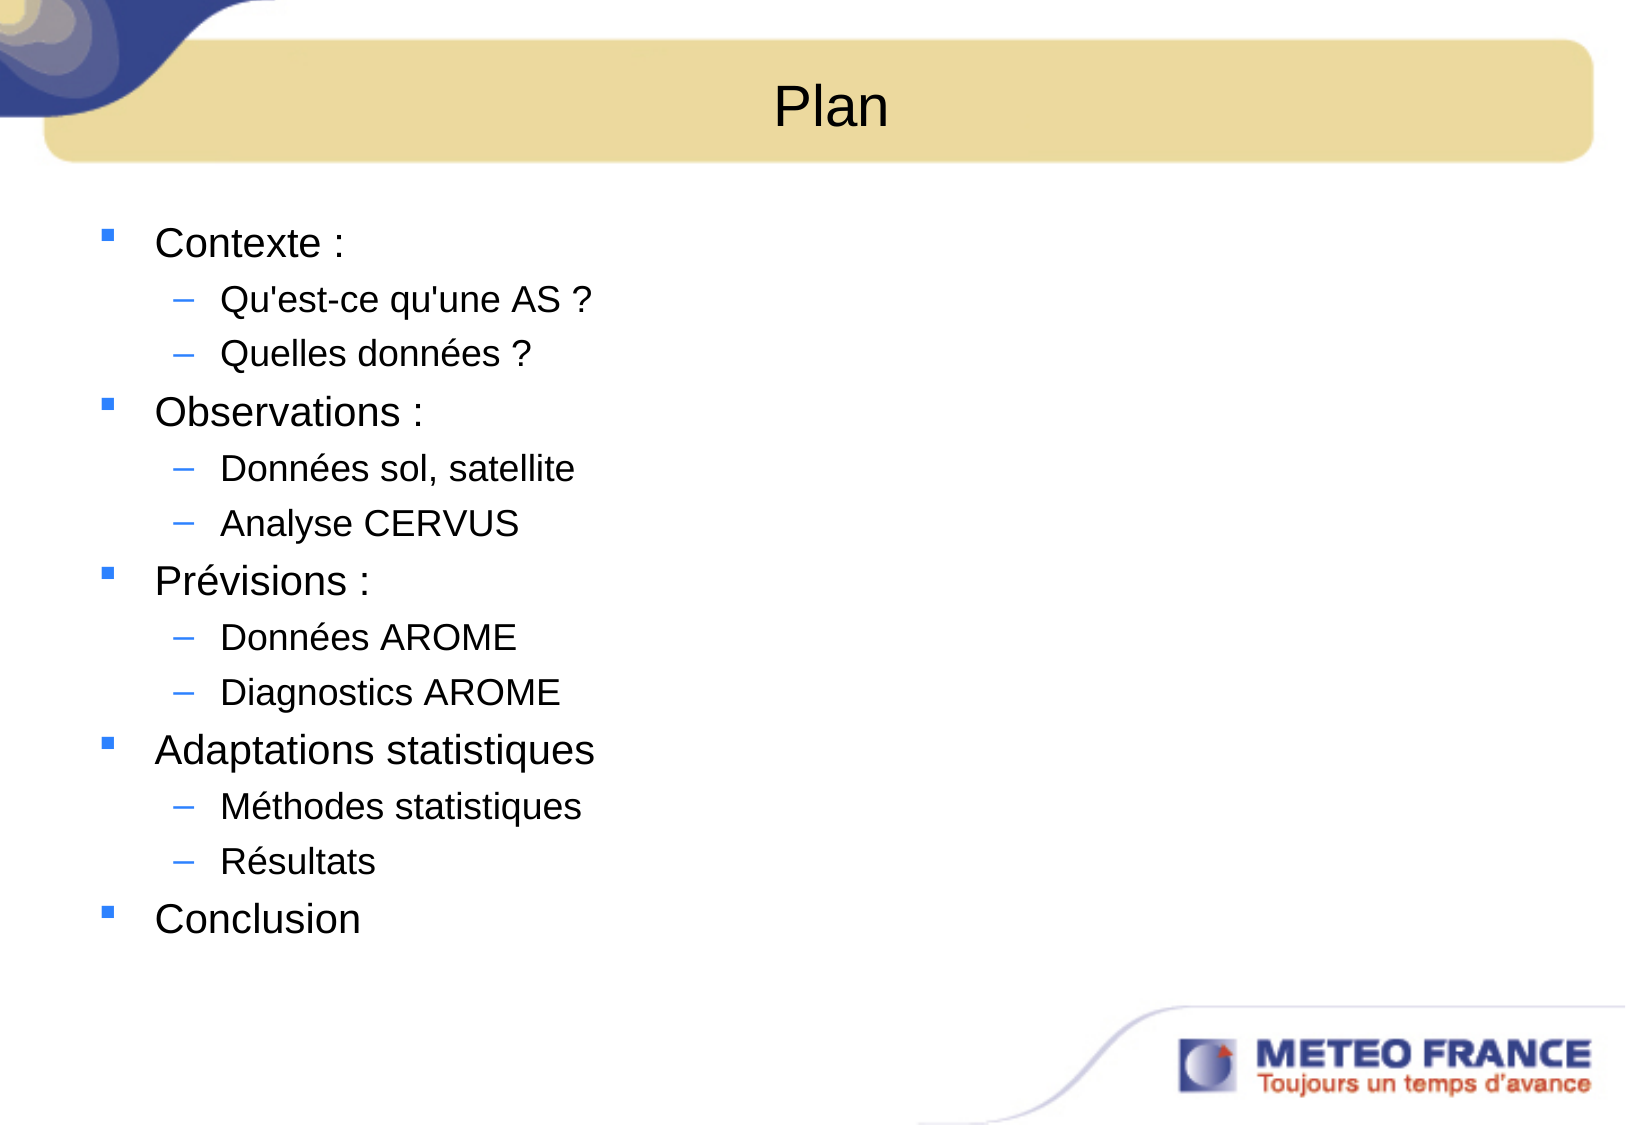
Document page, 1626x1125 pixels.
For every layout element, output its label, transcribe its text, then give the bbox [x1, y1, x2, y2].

picture [0, 0, 1626, 1125]
list Contexte : Qu'est-ce qu'une AS ? Quelles données ? Observations : Données sol, satellite Analyse CERVUS Prévisions : Données AROME Diagnostics AROME Adaptations statistiques Méthodes statistiques Résultats Conclusion [83, 207, 1542, 988]
title Plan [185, 45, 1479, 161]
